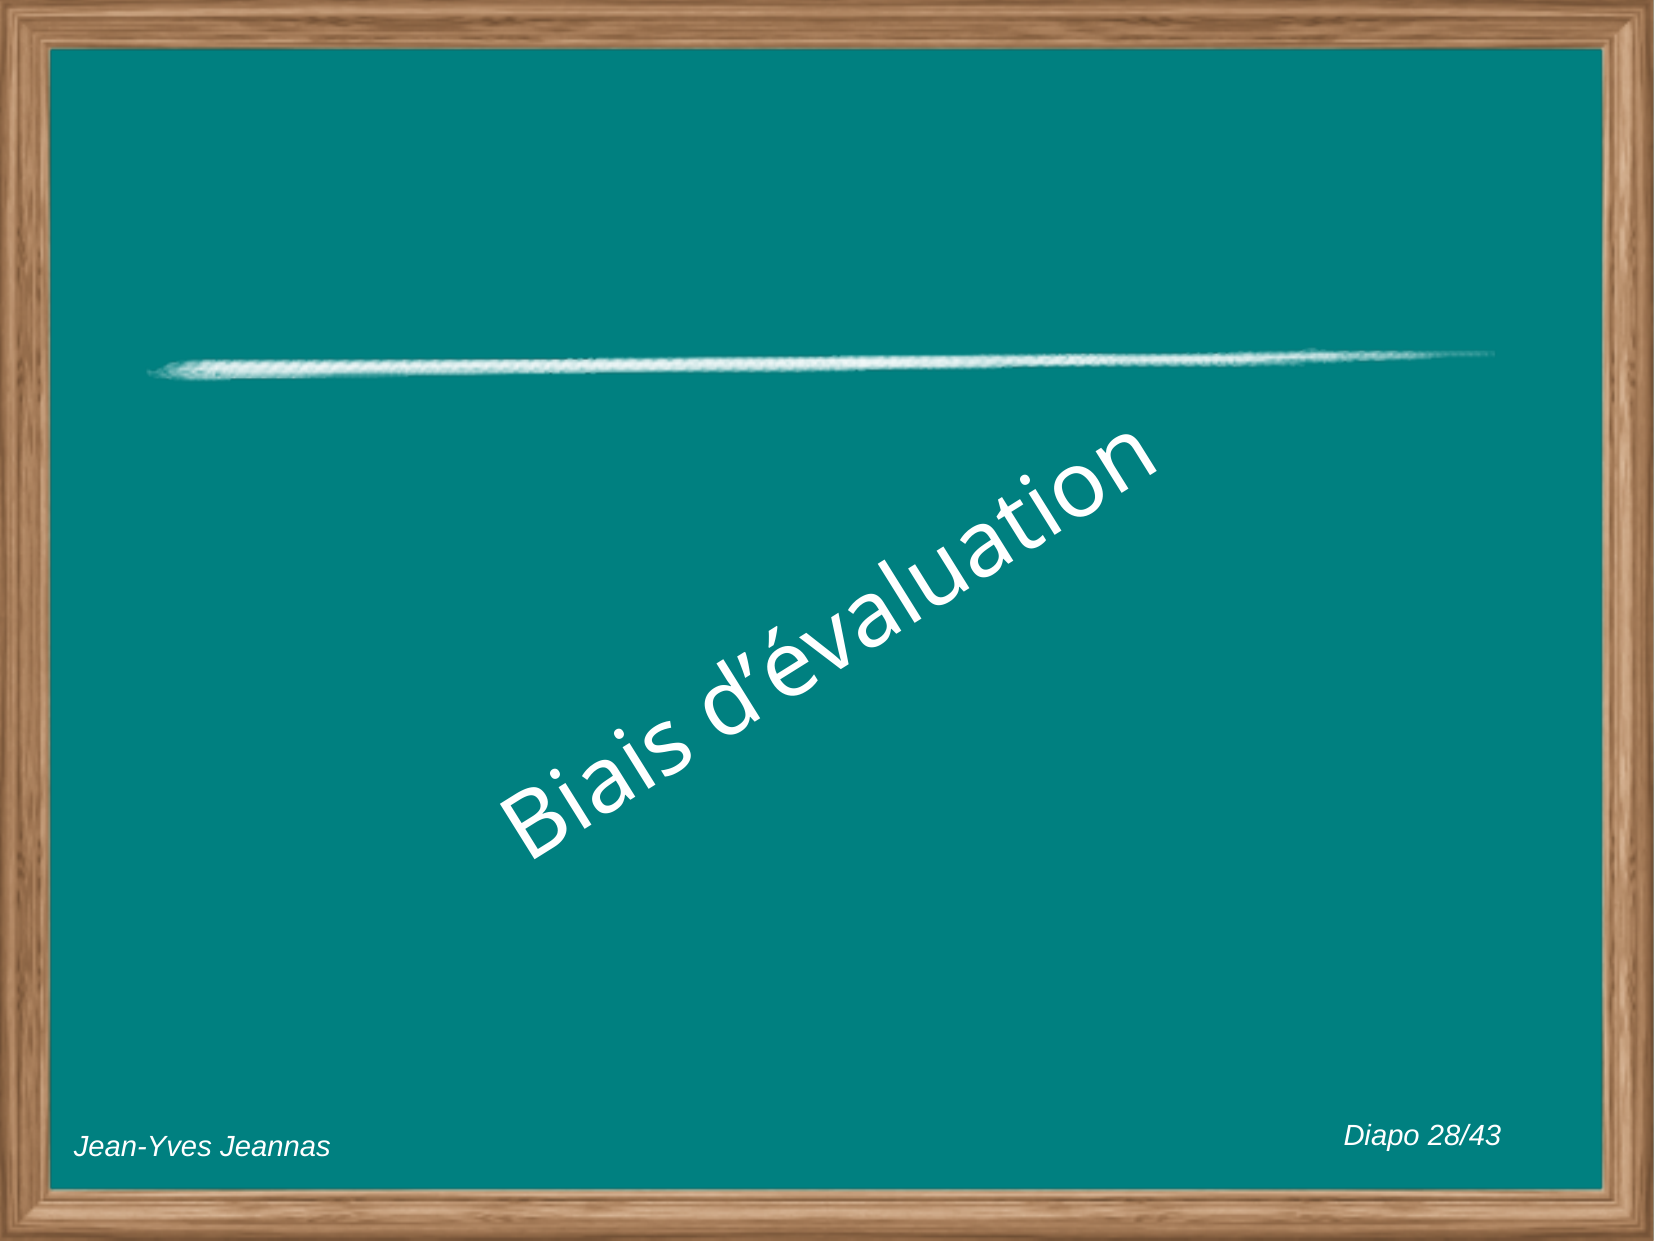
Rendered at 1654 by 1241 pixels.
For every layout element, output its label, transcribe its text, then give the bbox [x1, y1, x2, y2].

picture [894, 766, 1654, 1241]
subtitle Biais d’évaluation [0, 0, 1654, 1241]
picture [0, 708, 333, 1241]
picture [1301, 0, 1654, 565]
picture [0, 0, 809, 506]
